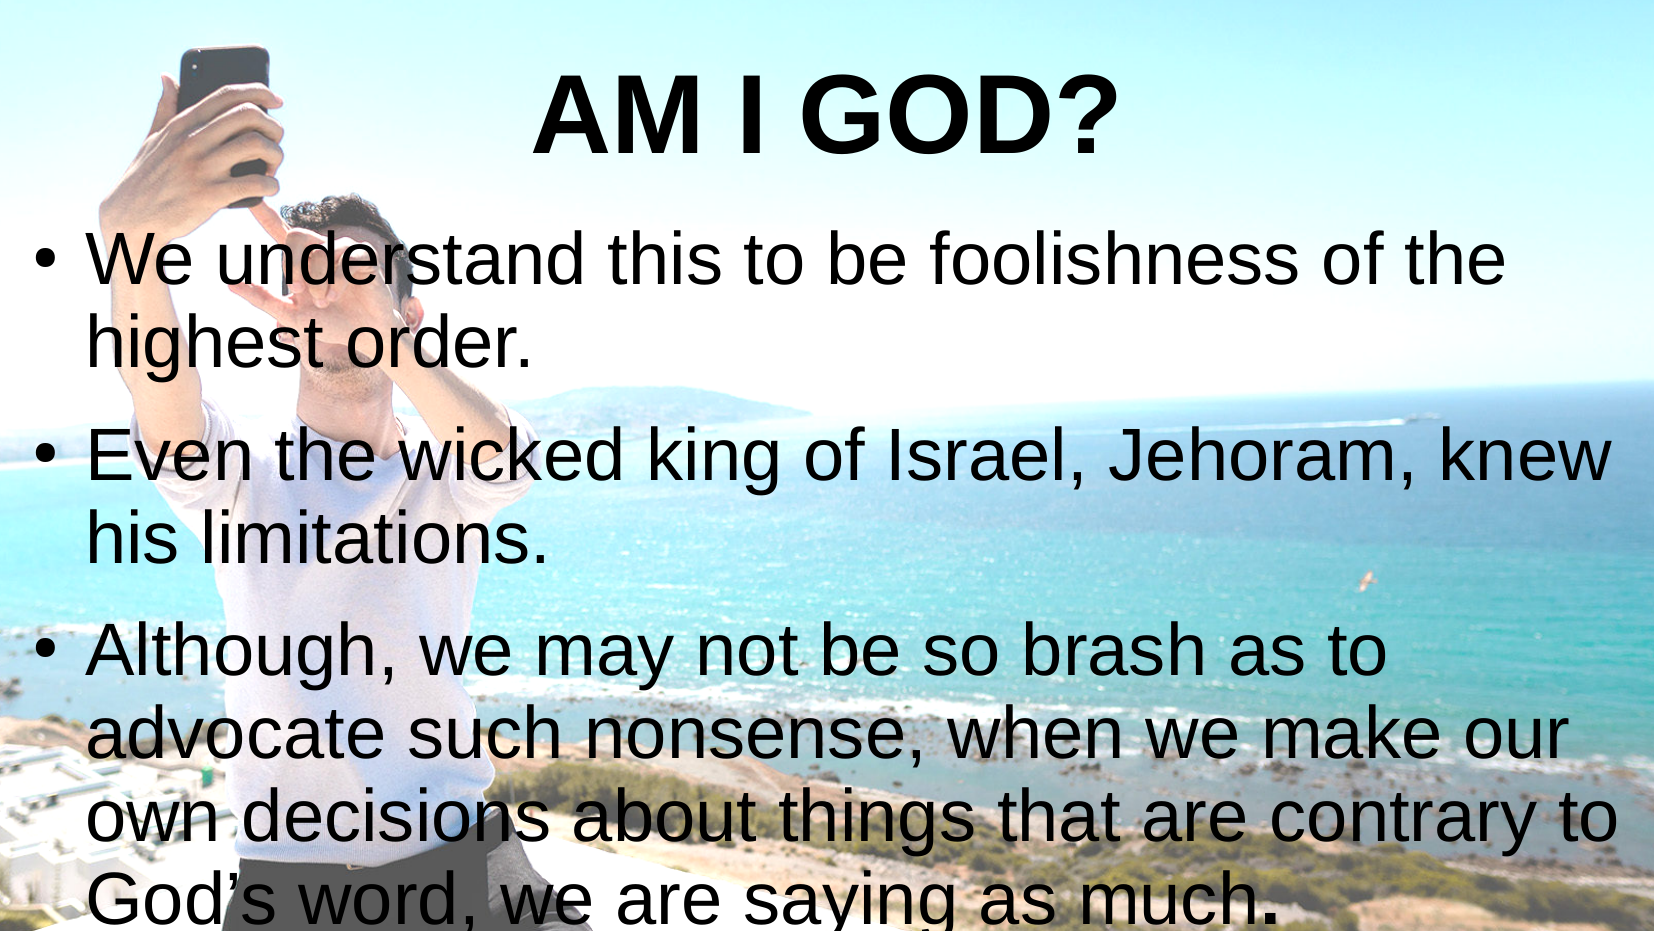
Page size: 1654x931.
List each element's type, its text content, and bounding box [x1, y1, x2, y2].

title AM I GOD? [82, 37, 1571, 193]
picture [0, 0, 1654, 931]
list We understand this to be foolishness of the highest order. Even the wicked king of Israel, Jehoram, knew his limitations. Although, we may not be so brash as to advocate such nonsense, when we make our own decisions about things that are contrary to God’s word, we are saying as much. [15, 217, 1651, 931]
